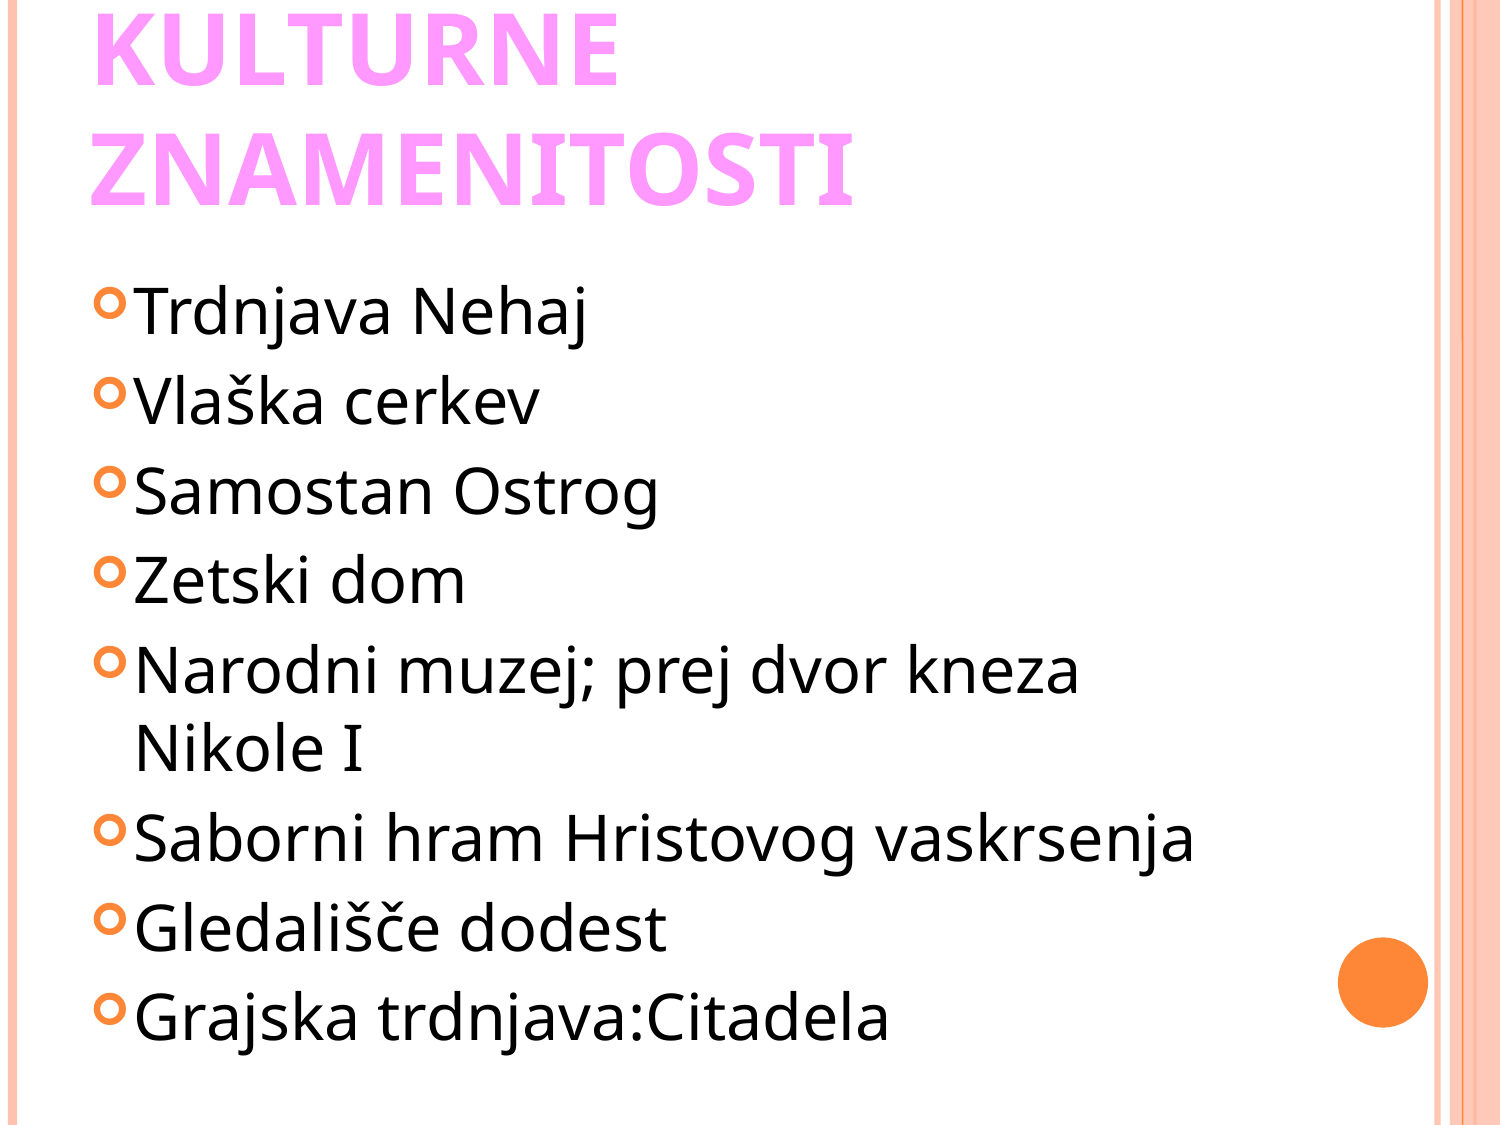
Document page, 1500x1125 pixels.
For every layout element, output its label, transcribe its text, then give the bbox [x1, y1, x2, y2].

title Kulturne znamenitosti [75, 45, 1300, 233]
list Trdnjava Nehaj Vlaška cerkev Samostan Ostrog Zetski dom Narodni muzej; prej dvor kneza Nikole I Saborni hram Hristovog vaskrsenja Gledališče dodest Grajska trdnjava:Citadela [75, 262, 1300, 1062]
